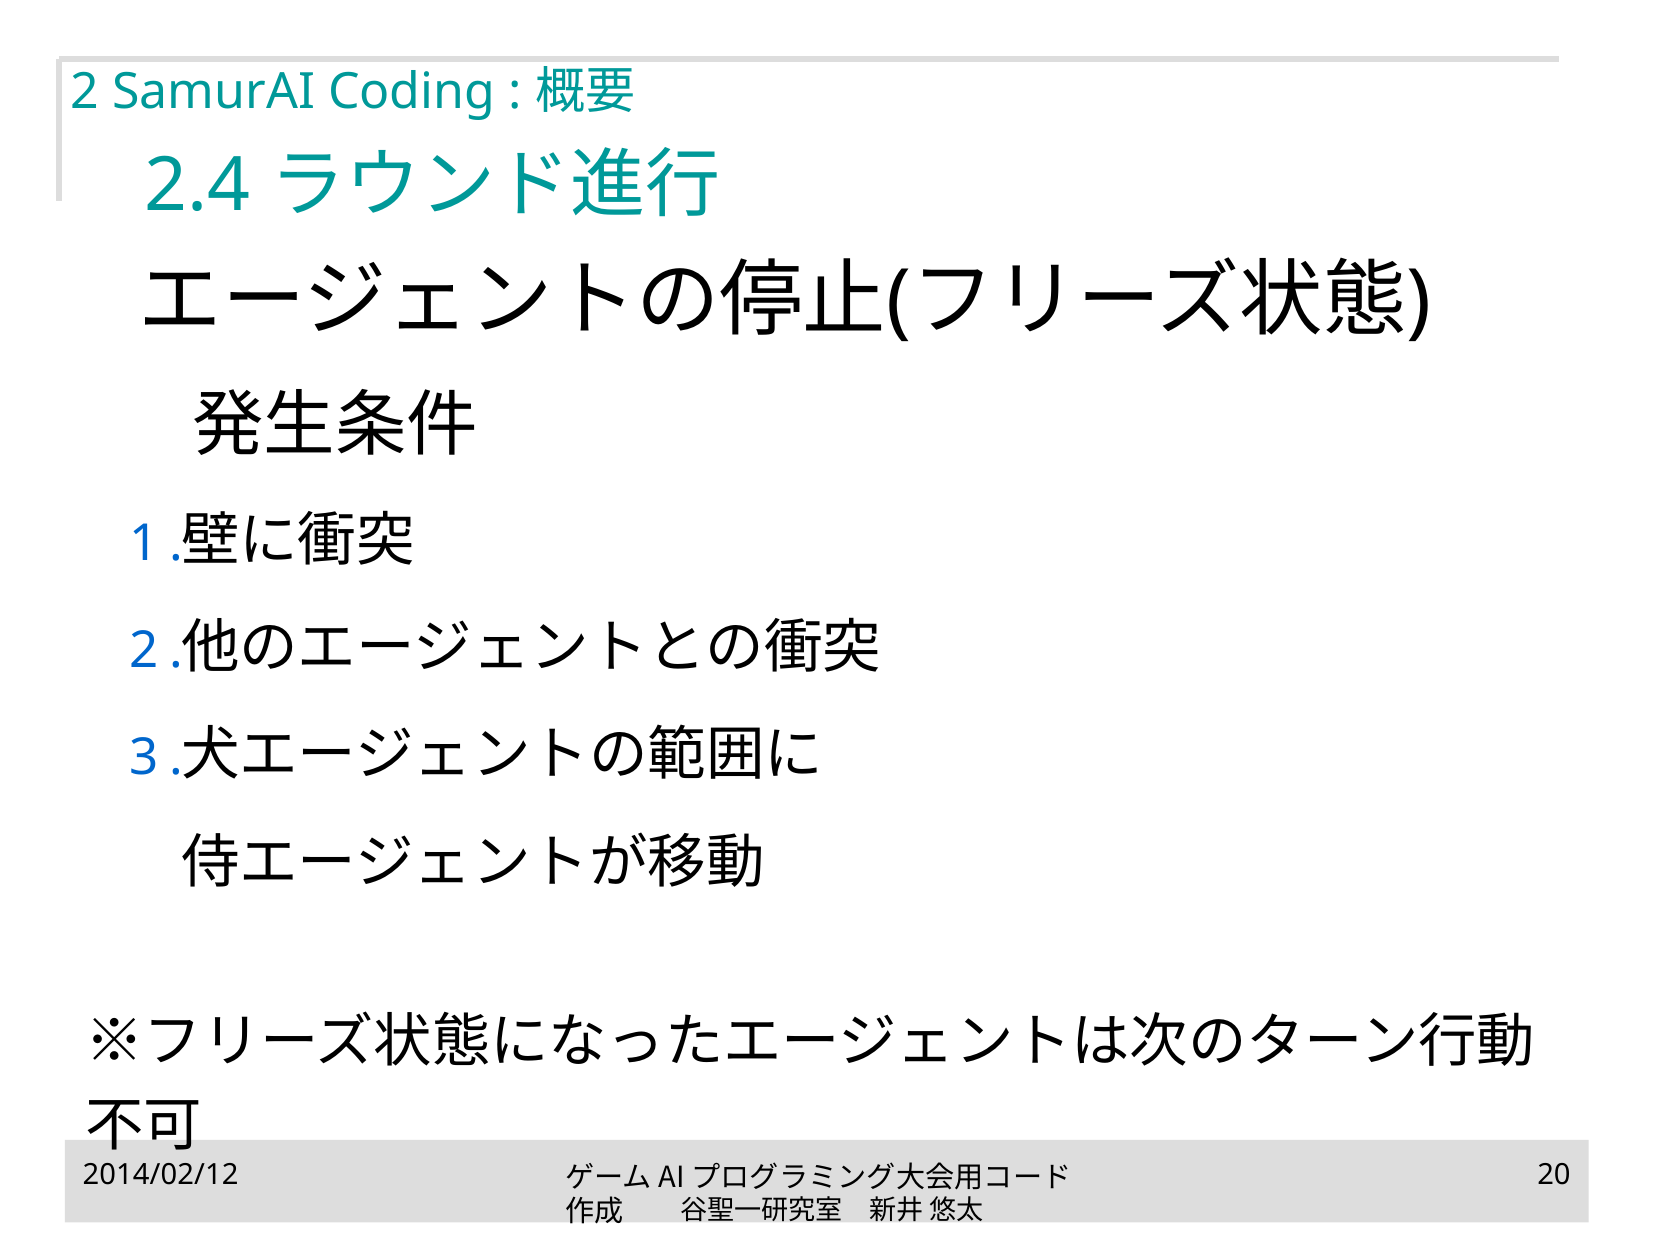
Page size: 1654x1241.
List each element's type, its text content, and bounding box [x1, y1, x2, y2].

text_box ※フリーズ状態になったエージェントは次のターン行動不可 [70, 986, 1571, 1060]
title 2 SamurAI Coding : 概要 2.4 ラウンド進行 [70, 79, 1560, 205]
list 発生条件 壁に衝突 他のエージェントとの衝突 犬エージェントの範囲に 侍エージェントが移動 [129, 366, 1548, 904]
text_box エージェントの停止(フリーズ状態) [124, 224, 1530, 337]
